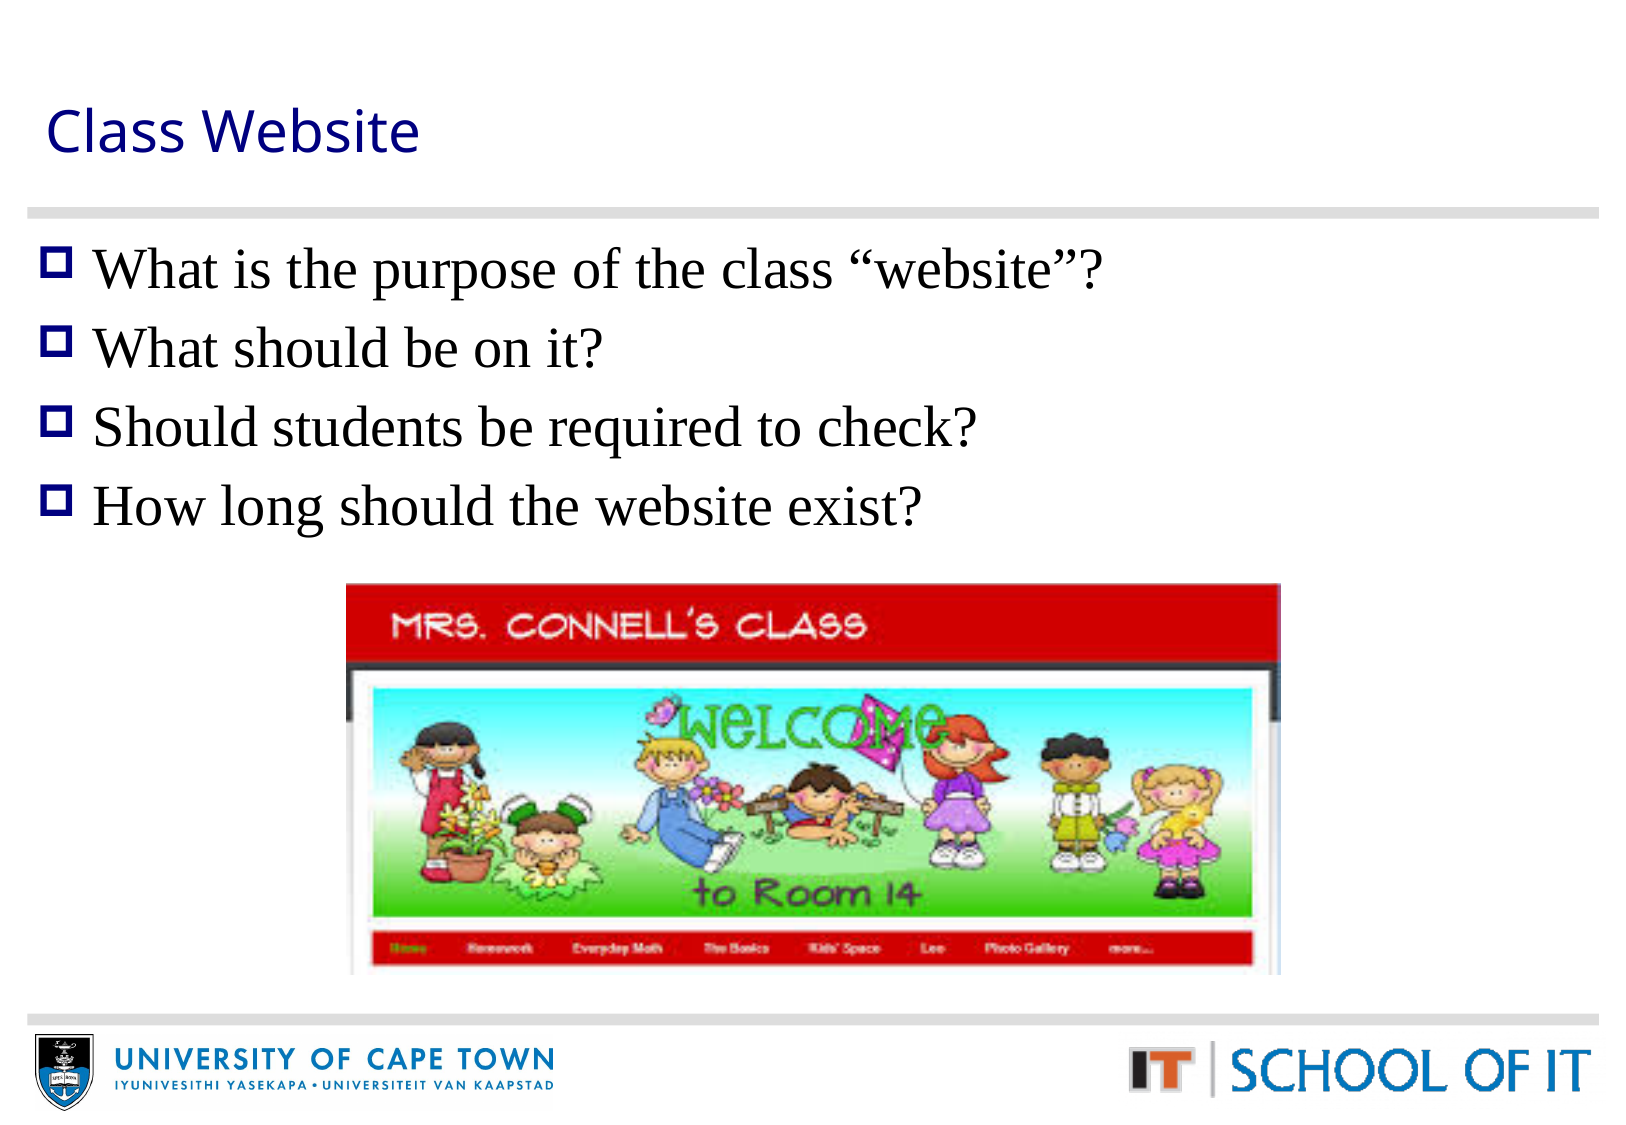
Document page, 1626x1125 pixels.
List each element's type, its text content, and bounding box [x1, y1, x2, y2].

list What is the purpose of the class “website”? What should be on it? Should students be required to check? How long should the website exist? [36, 236, 1579, 998]
picture [1118, 1030, 1606, 1109]
title Class Website [45, 66, 1583, 194]
picture [35, 1034, 553, 1111]
picture [346, 583, 1281, 975]
